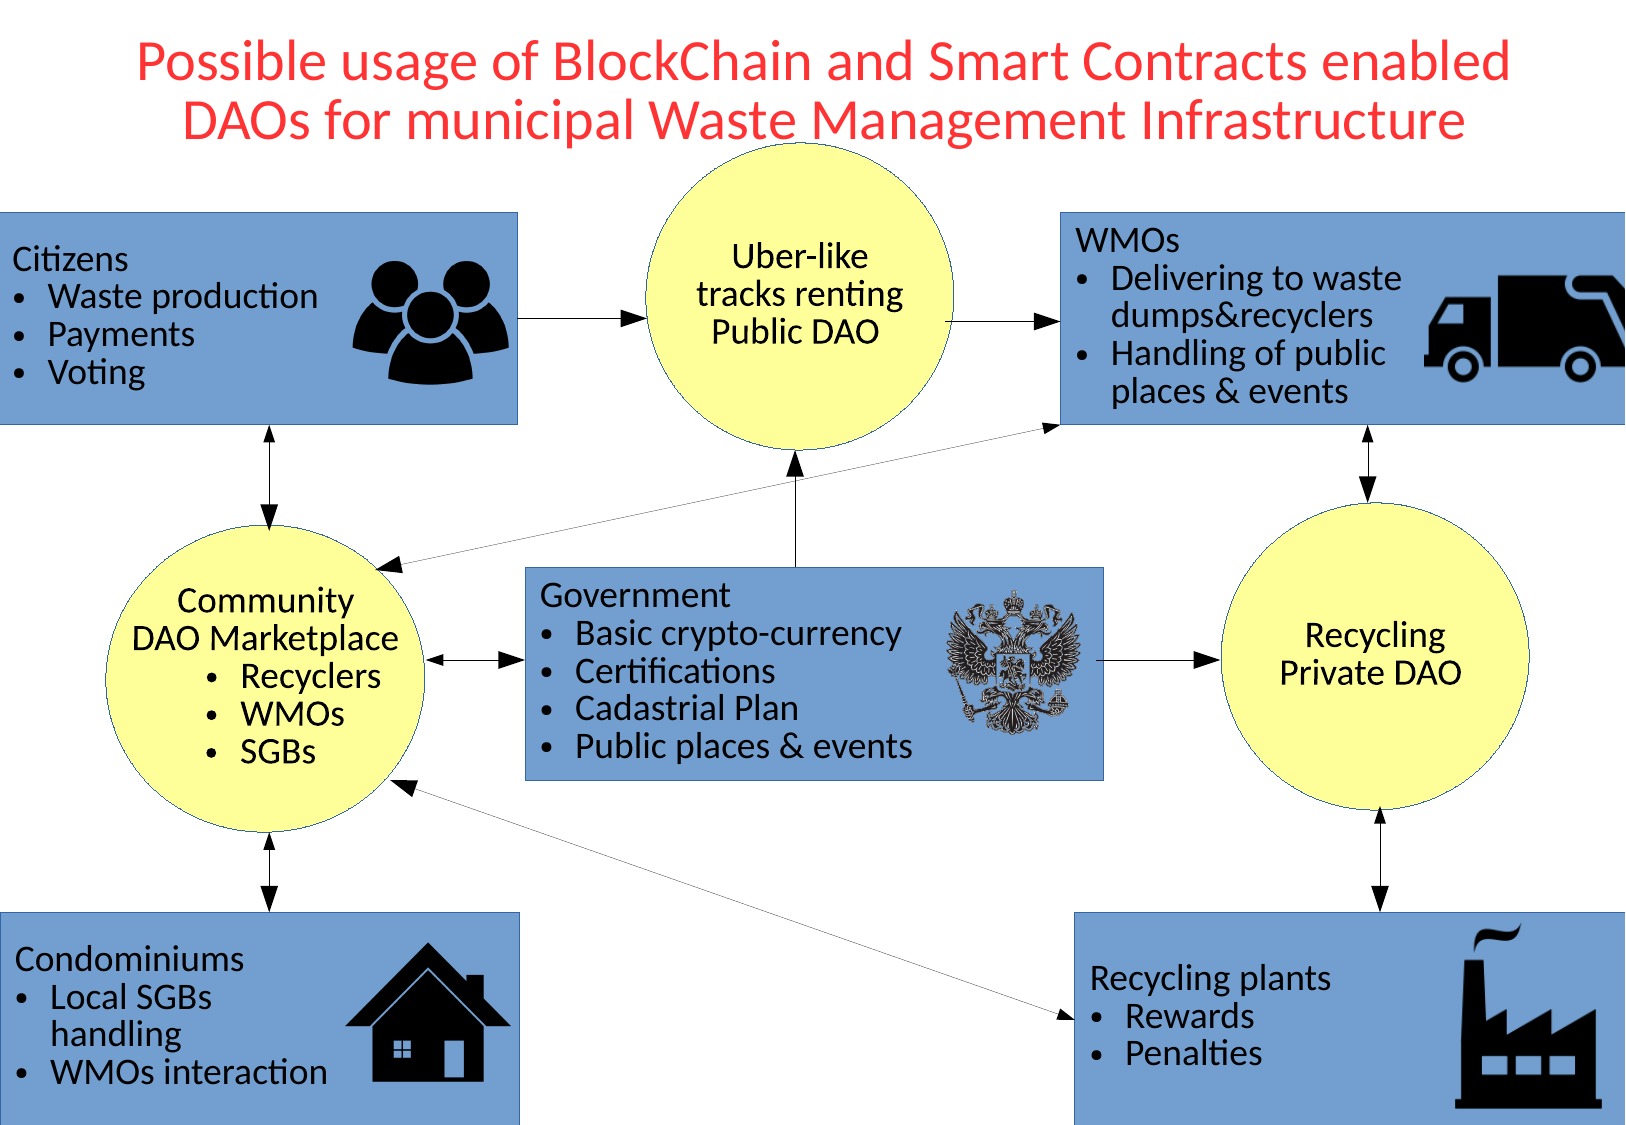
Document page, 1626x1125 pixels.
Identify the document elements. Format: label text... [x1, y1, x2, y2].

text_box Government Basic crypto-currency Certifications Cadastrial Plan Public places & events [525, 567, 1104, 781]
picture [345, 929, 511, 1096]
picture [351, 243, 510, 402]
picture [946, 590, 1081, 736]
picture [1425, 912, 1625, 1119]
text_box WMOs Delivering to waste dumps&recyclers Handling of public places & events [1060, 212, 1424, 425]
picture [1424, 209, 1625, 449]
text_box Uber-like tracks renting Public DAO [645, 142, 954, 451]
text_box Condominiums Local SGBs handling WMOs interaction [0, 912, 520, 1125]
text_box Community DAO Marketplace Recyclers WMOs SGBs [105, 525, 425, 833]
text_box Citizens Waste production Payments Voting [0, 212, 518, 425]
text_box Recycling Private DAO [1221, 502, 1530, 811]
title Possible usage of BlockChain and Smart Contracts enabled DAOs for municipal Waste Management Infrastructure [80, 0, 1569, 213]
text_box Recycling plants Rewards Penalties [1074, 912, 1625, 1125]
